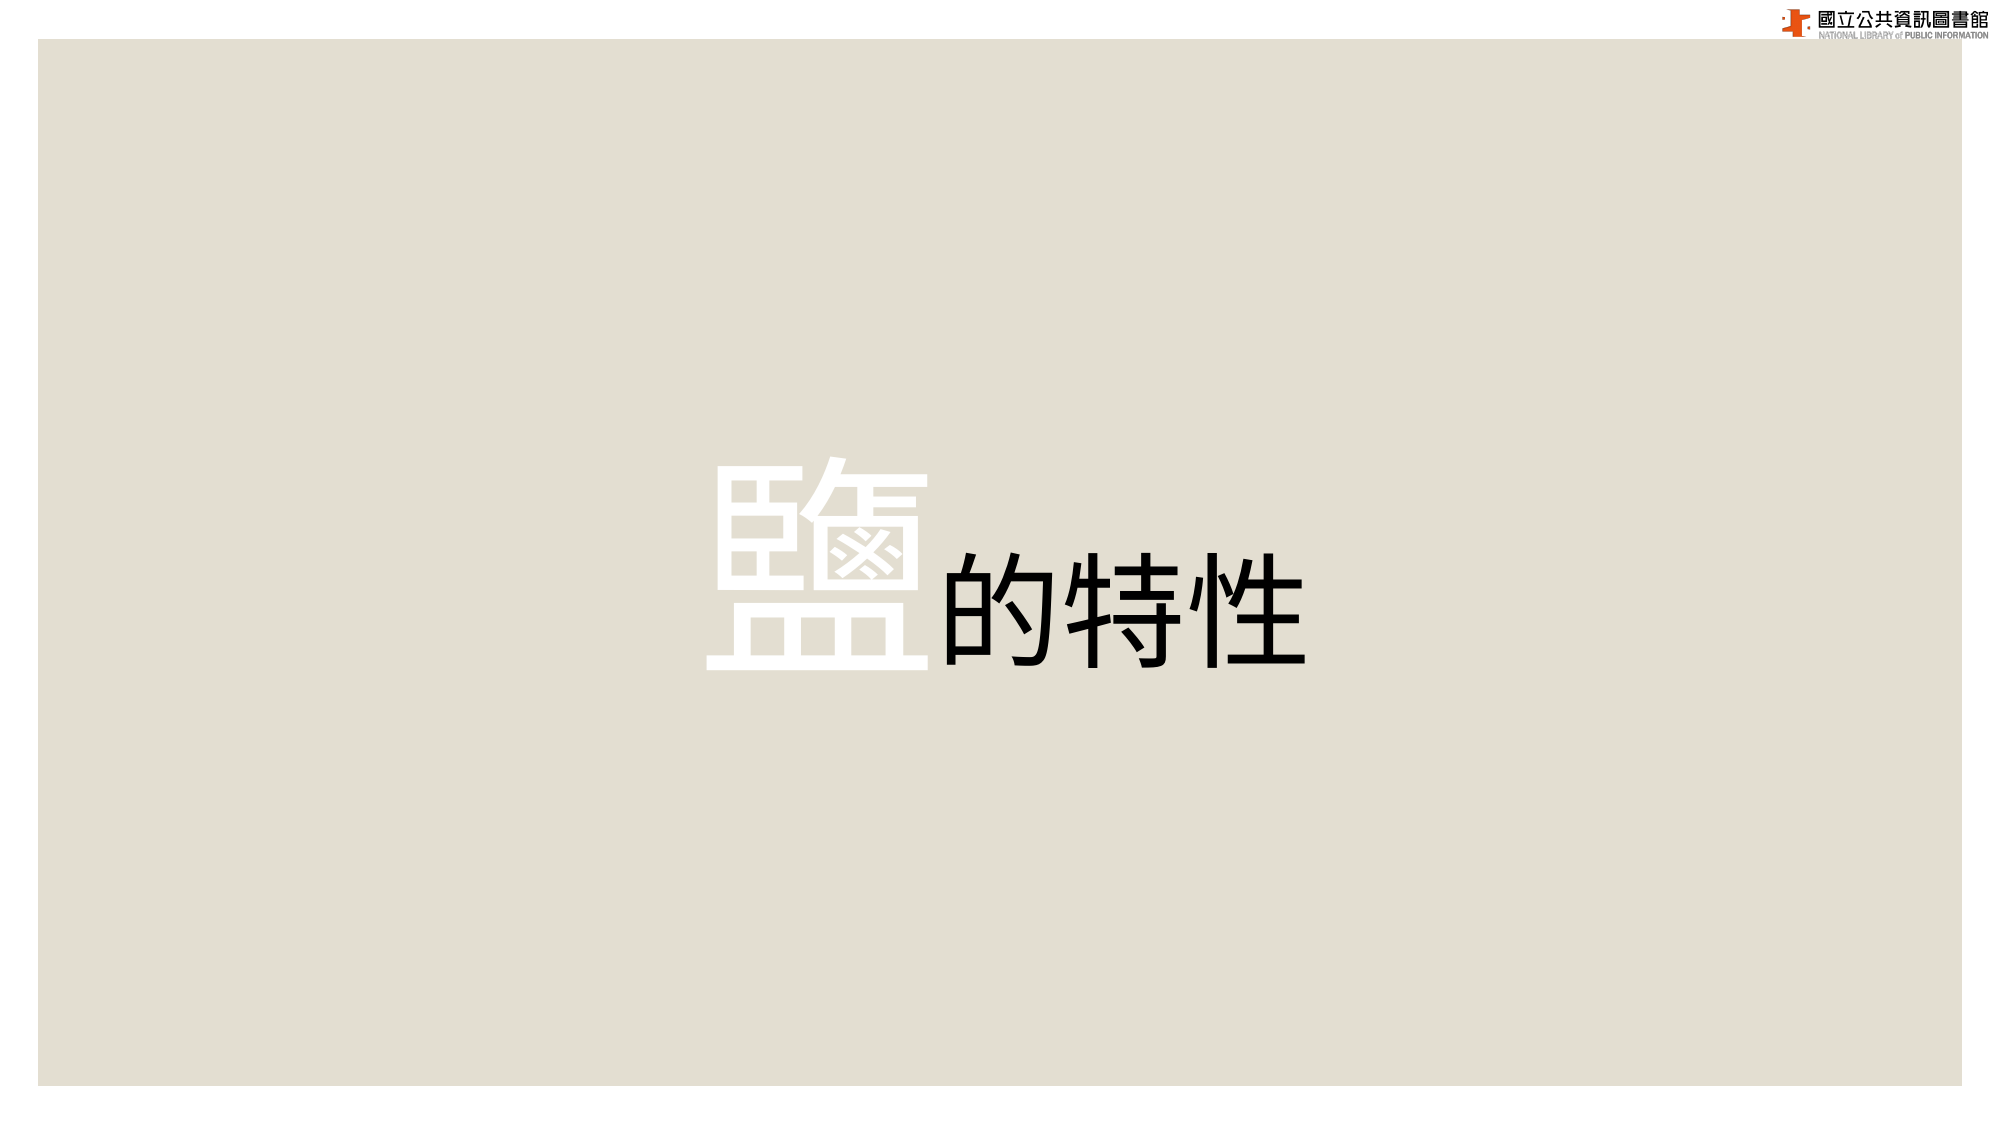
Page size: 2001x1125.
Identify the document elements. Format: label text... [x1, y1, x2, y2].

text_box 鹽的特性 [682, 411, 1590, 869]
